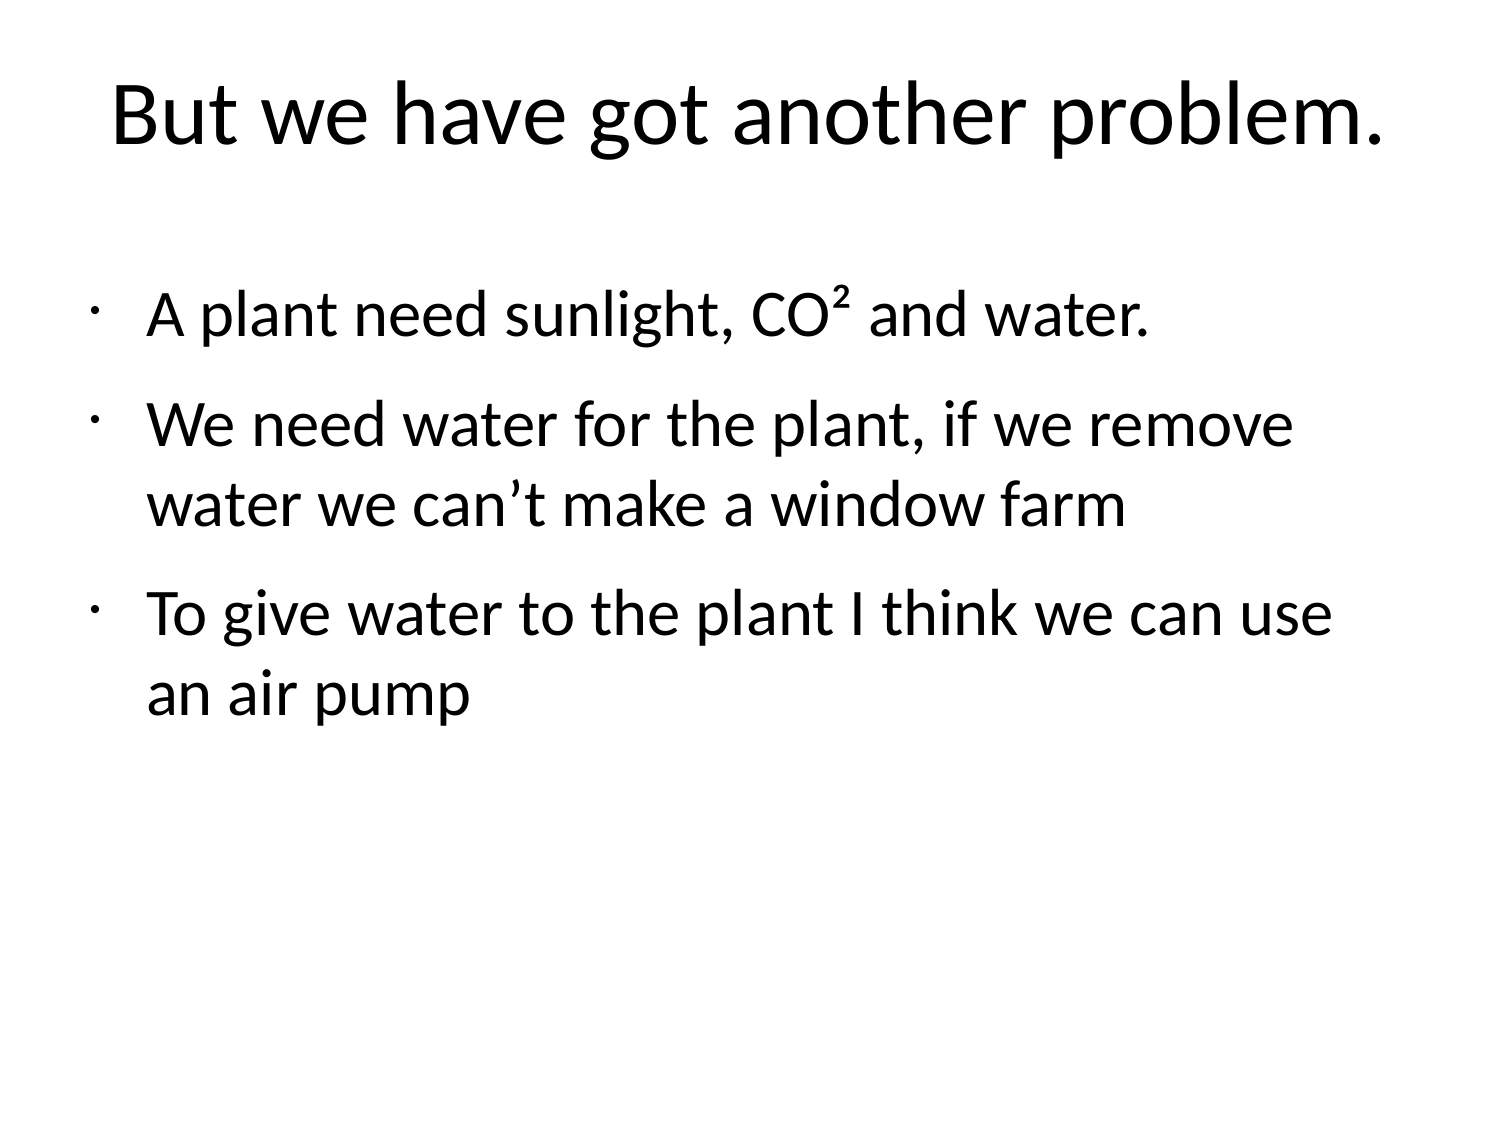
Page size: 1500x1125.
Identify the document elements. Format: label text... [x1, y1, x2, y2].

list A plant need sunlight, CO² and water. We need water for the plant, if we remove water we can’t make a window farm To give water to the plant I think we can use an air pump [75, 262, 1425, 1005]
title But we have got another problem. [75, 45, 1425, 233]
